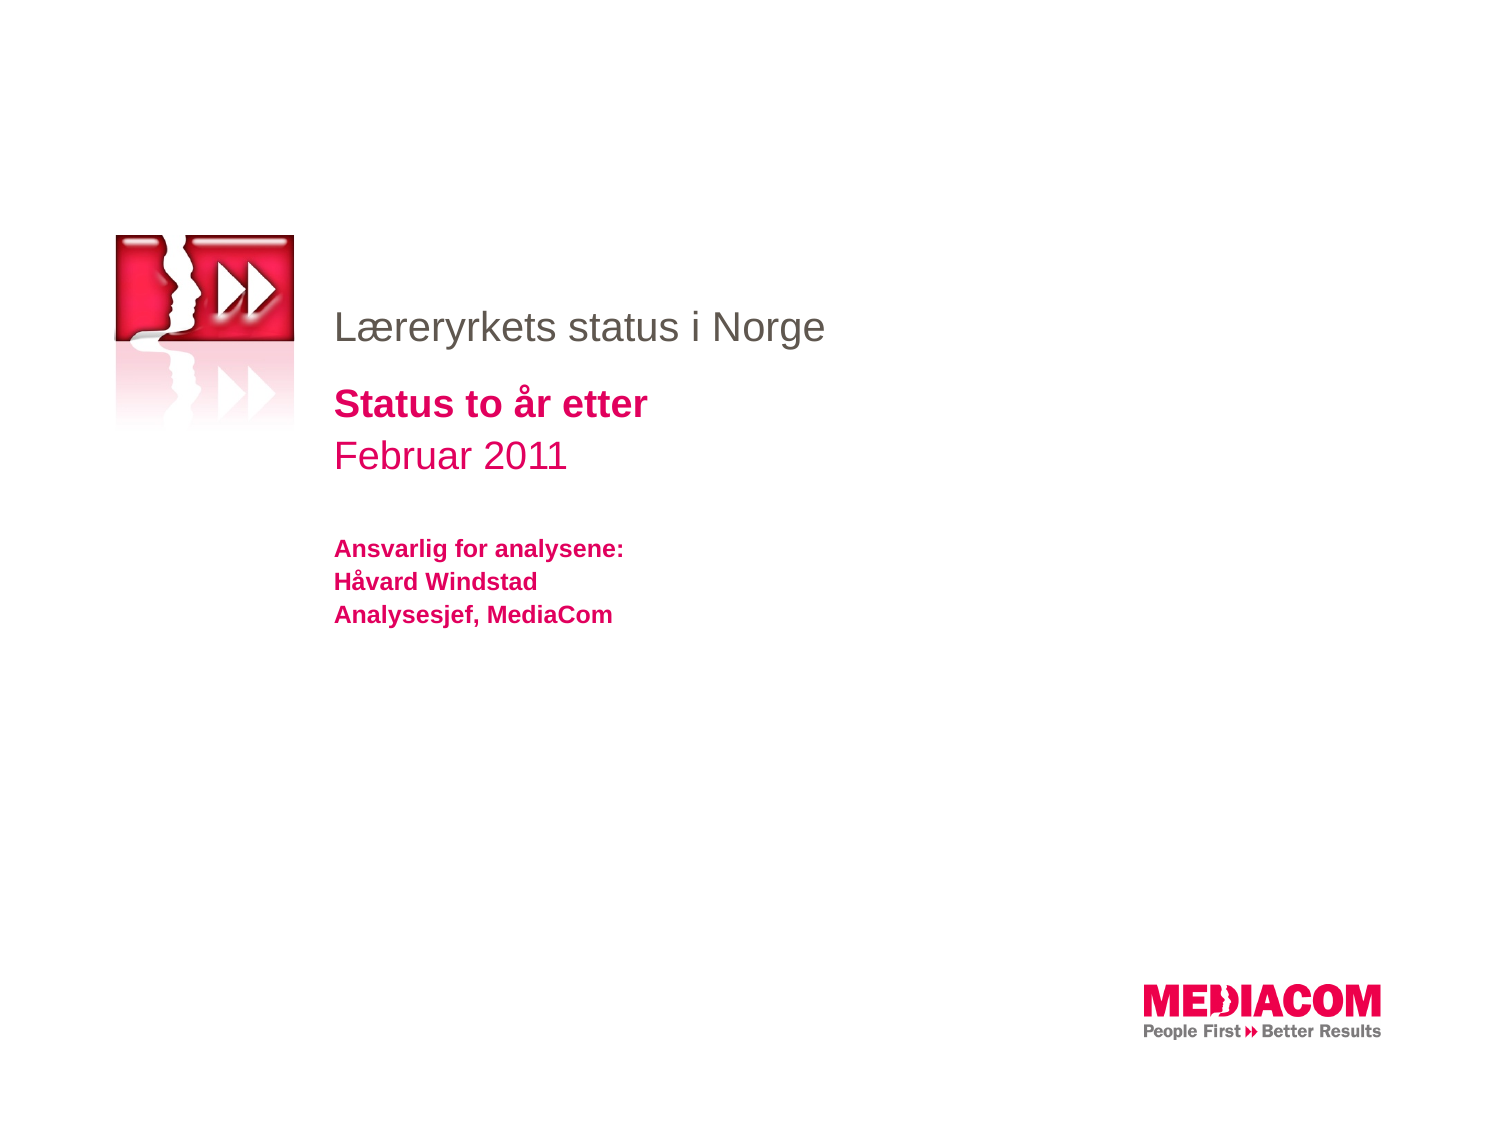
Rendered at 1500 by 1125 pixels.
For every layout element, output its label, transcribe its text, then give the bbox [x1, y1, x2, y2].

subtitle Læreryrkets status i Norge [333, 287, 1384, 350]
title Status to år etter Februar 2011 Ansvarlig for analysene: Håvard Windstad Analysesjef, MediaCom [333, 373, 1384, 426]
